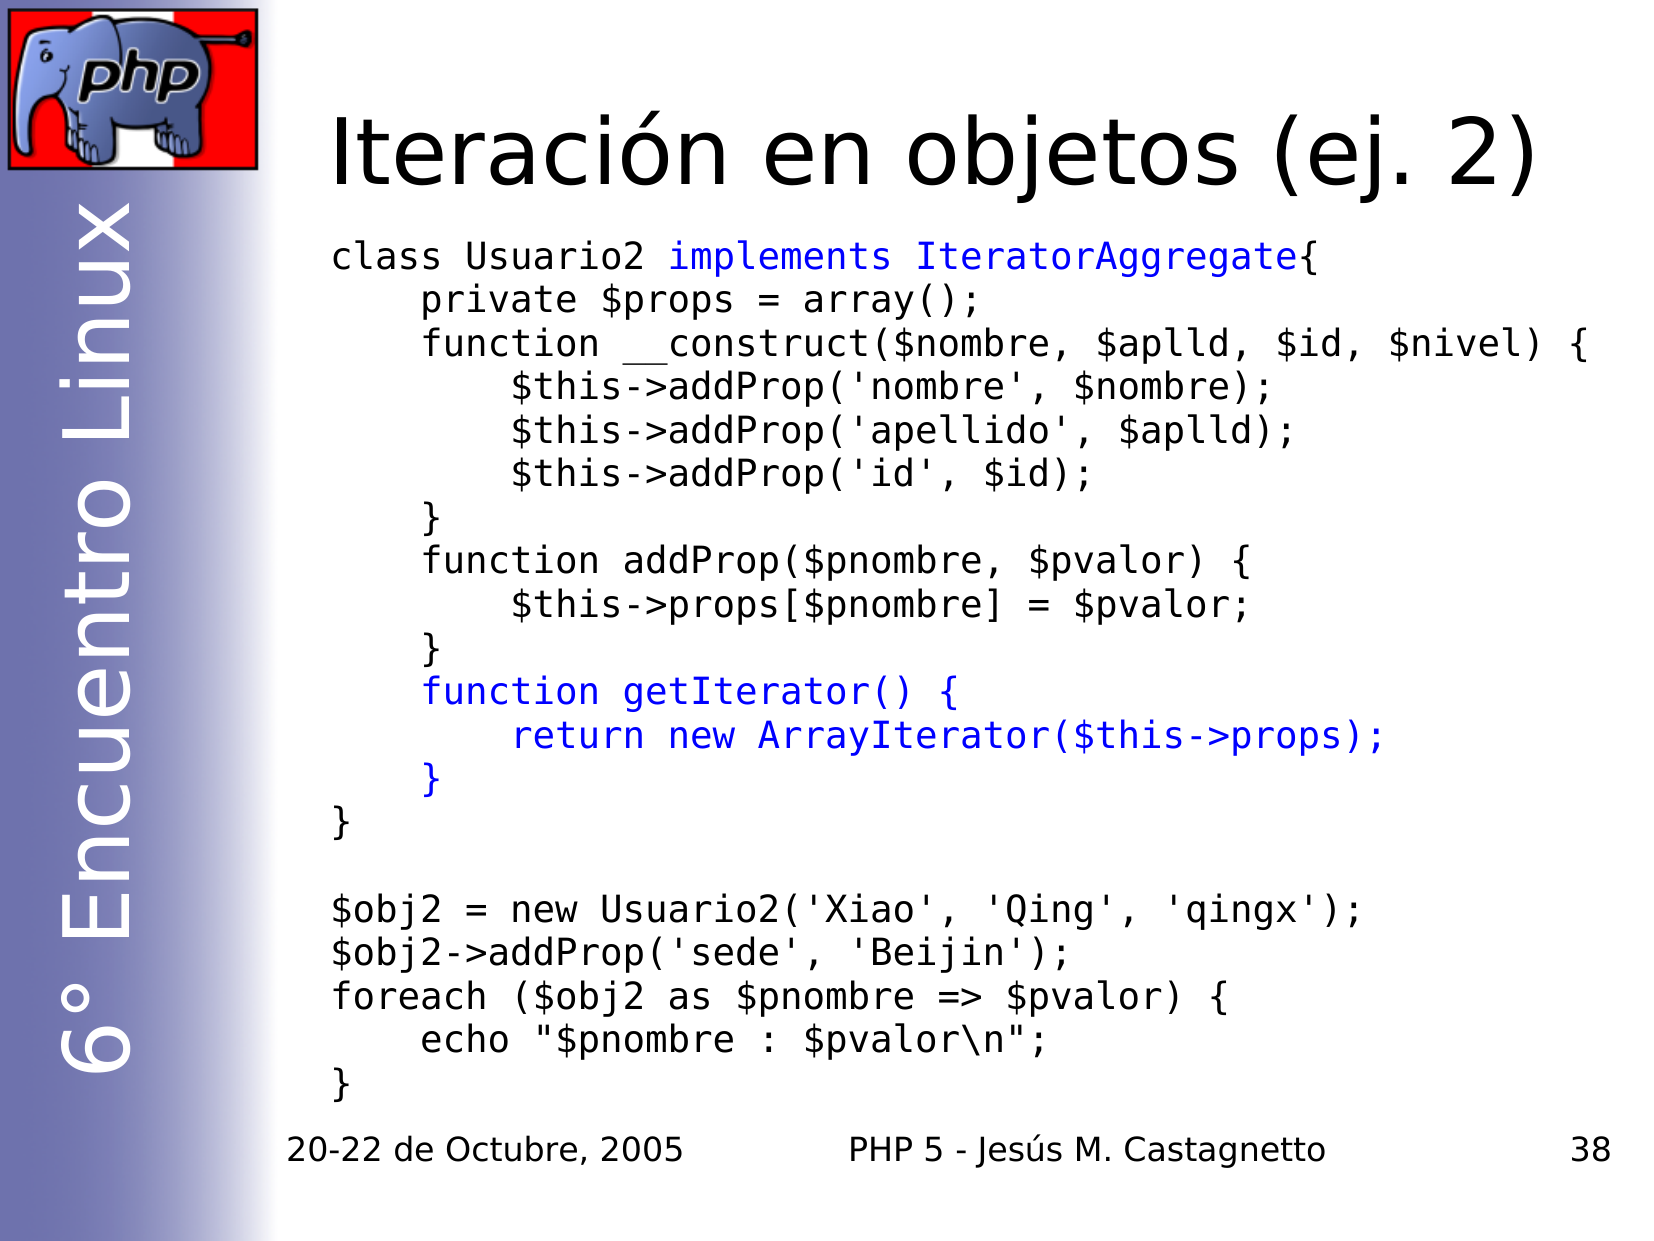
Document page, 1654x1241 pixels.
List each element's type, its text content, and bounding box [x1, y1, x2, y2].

text_box class Usuario2 implements IteratorAggregate{ private $props = array(); function __construct($nombre, $aplld, $id, $nivel) { $this->addProp('nombre', $nombre); $this->addProp('apellido', $aplld); $this->addProp('id', $id); } function addProp($pnombre, $pvalor) { $this->props[$pnombre] = $pvalor; } function getIterator() { return new ArrayIterator($this->props); } } $obj2 = new Usuario2('Xiao', 'Qing', 'qingx'); $obj2->addProp('sede', 'Beijin'); foreach ($obj2 as $pnombre => $pvalor) { echo "$pnombre : $pvalor\n"; } [315, 227, 1606, 1113]
picture [0, 0, 1654, 1241]
title Iteración en objetos (ej. 2) [300, 49, 1571, 257]
